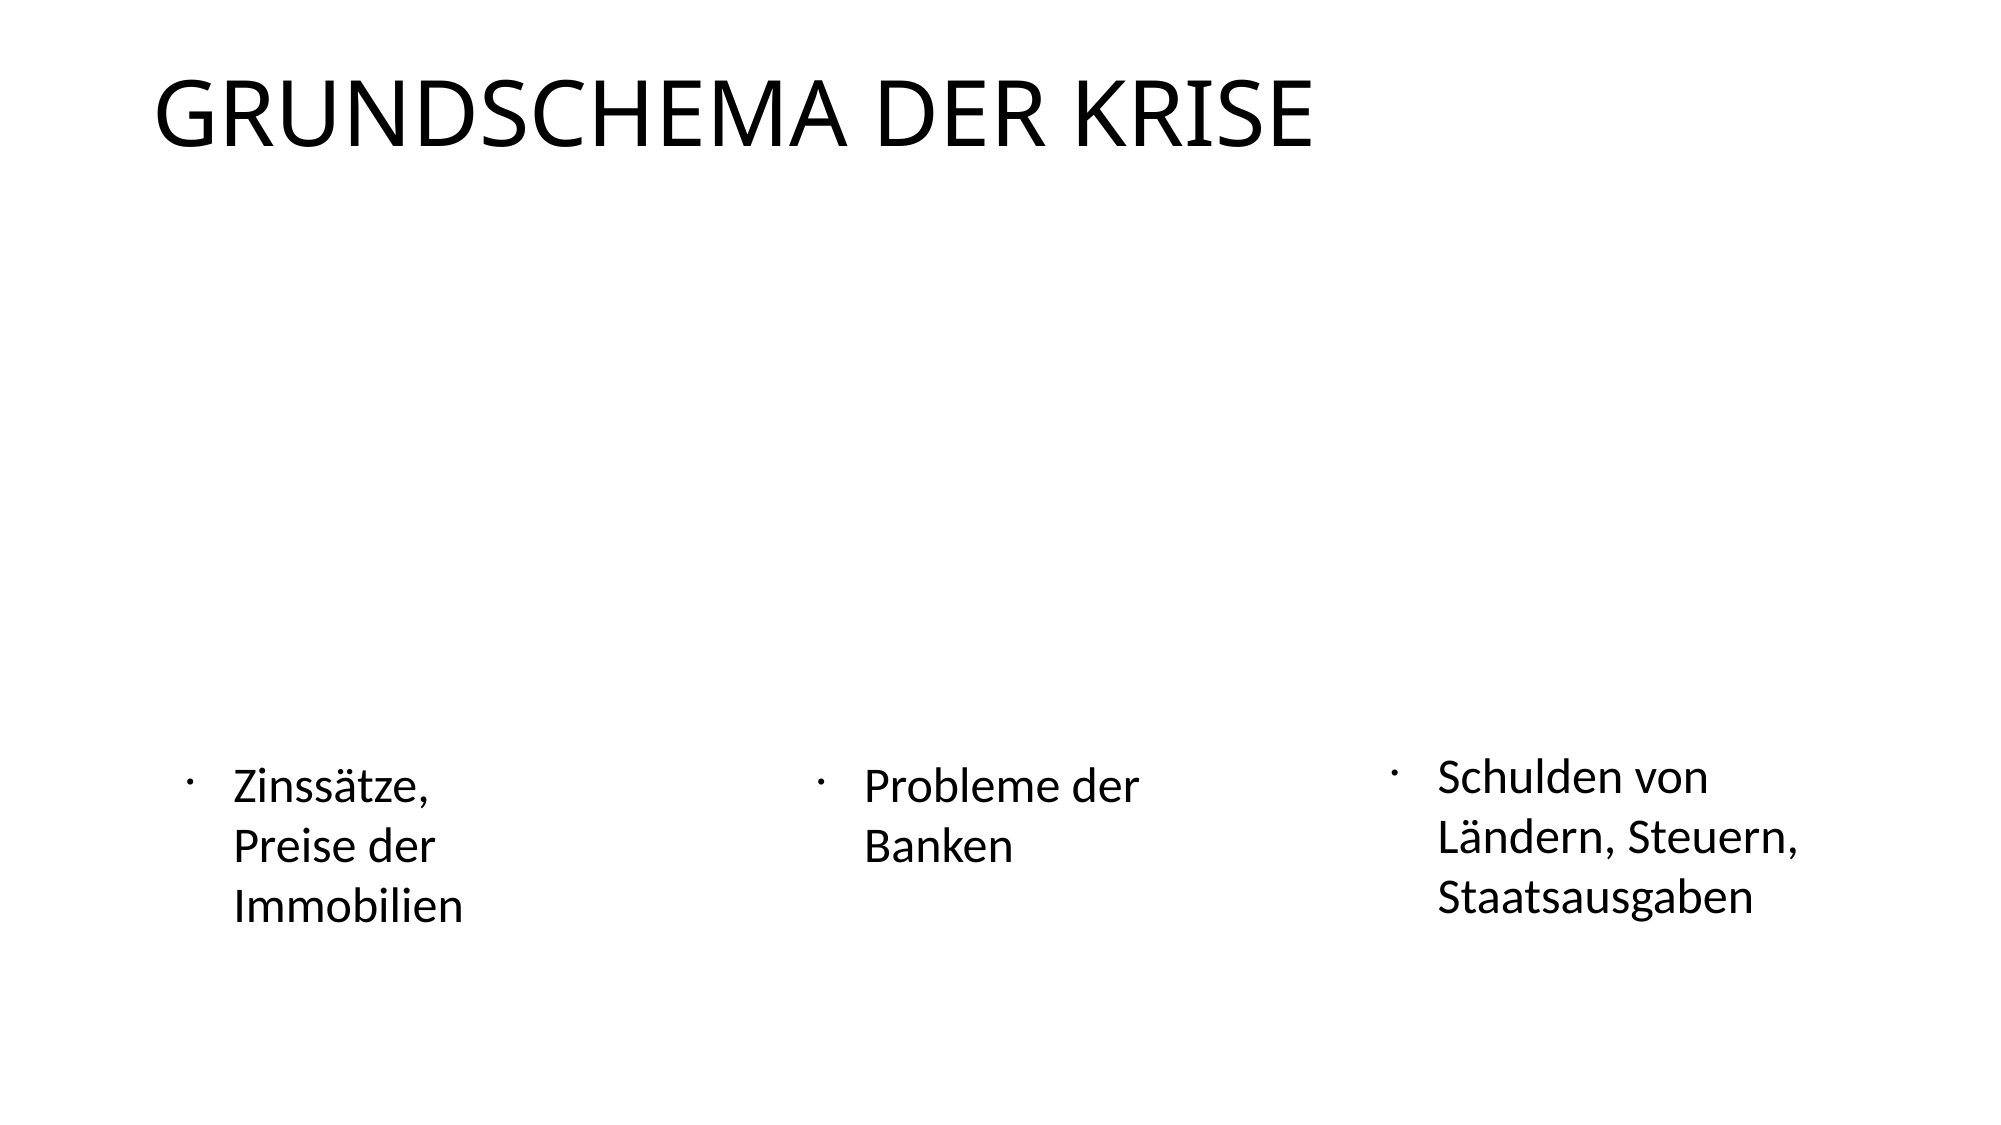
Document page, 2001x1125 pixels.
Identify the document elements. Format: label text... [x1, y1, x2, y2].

picture [137, 299, 1863, 1014]
text_box Schulden von Ländern, Steuern, Staatsausgaben [1376, 735, 1829, 931]
text_box Zinssätze, Preise der Immobilien [171, 744, 577, 940]
title GRUNDSCHEMA DER KRISE [137, 59, 1863, 278]
text_box Probleme der Banken [802, 744, 1255, 880]
